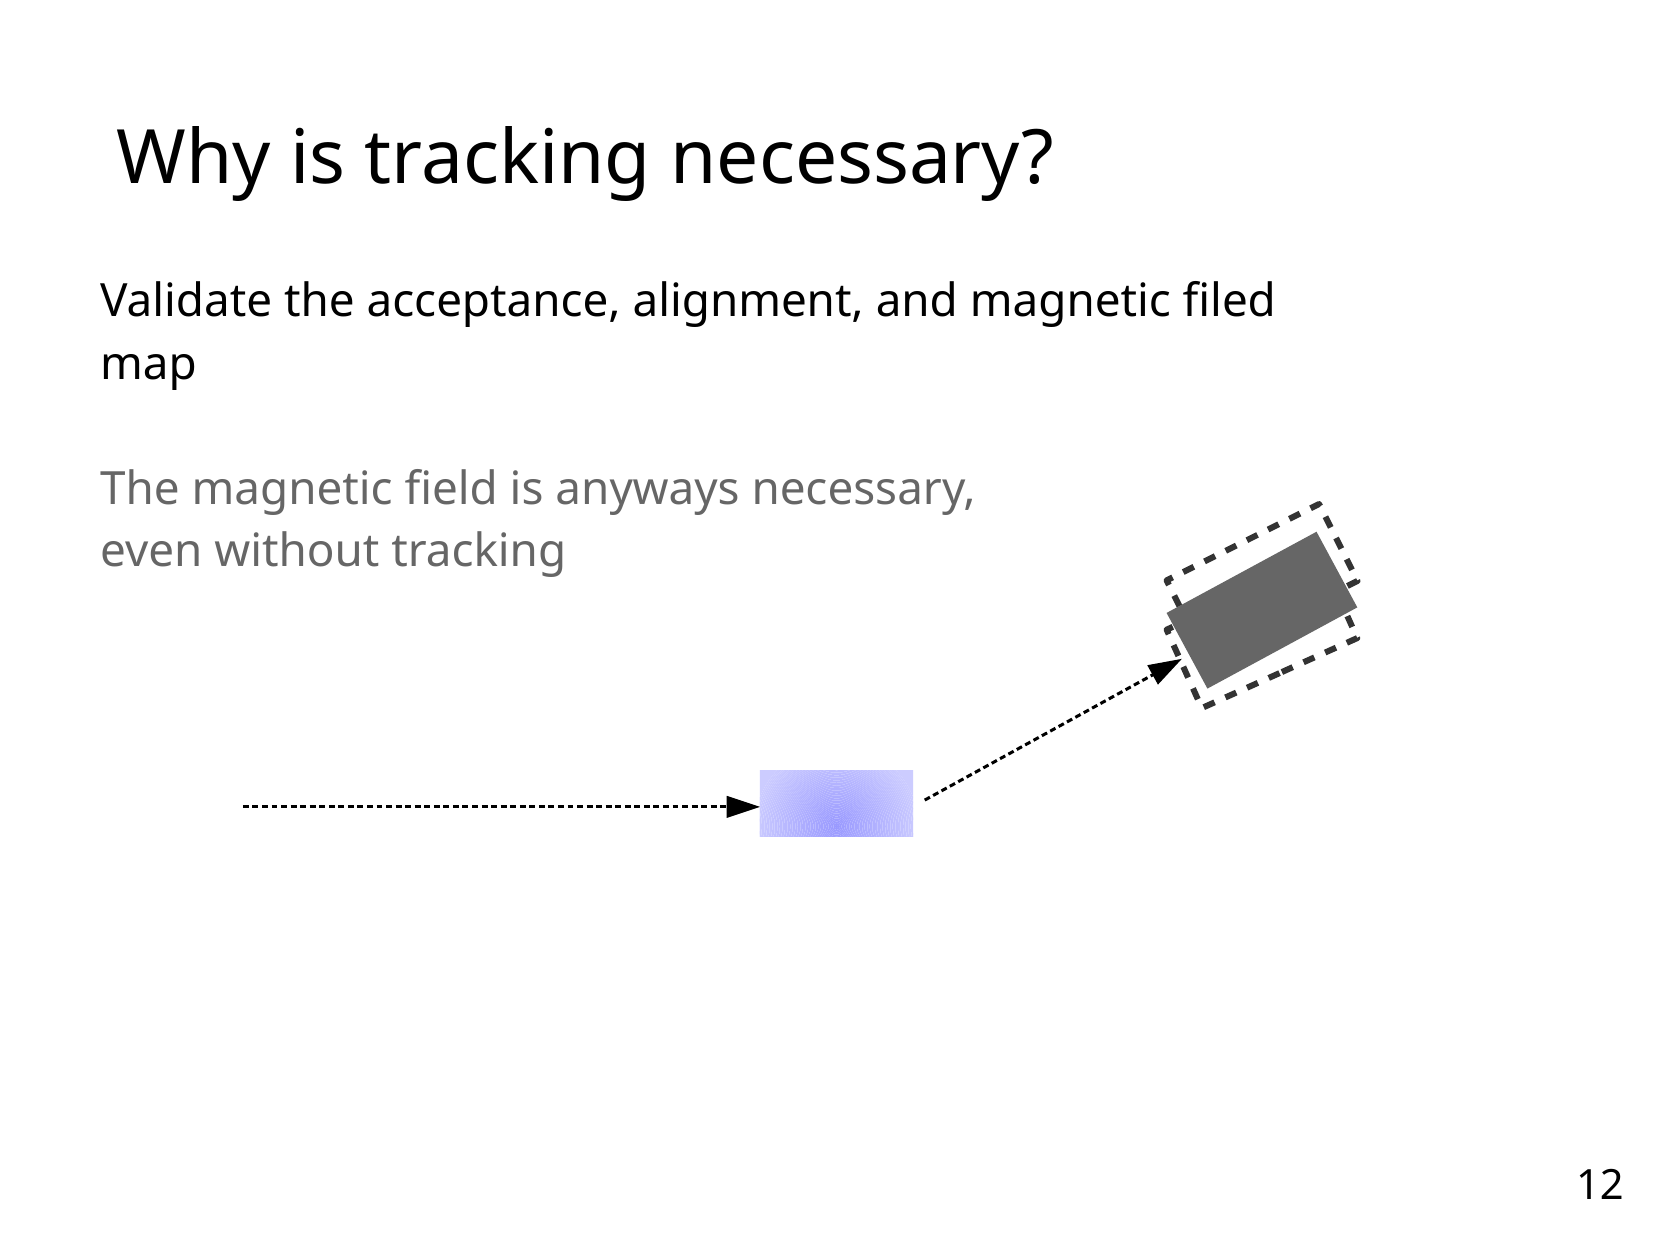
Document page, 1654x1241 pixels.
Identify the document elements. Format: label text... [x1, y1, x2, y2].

text_box Validate the acceptance, alignment, and magnetic filed map The magnetic field is anyways necessary, even without tracking [85, 260, 1340, 646]
text_box [759, 770, 914, 837]
text_box [1184, 646, 1287, 689]
text_box [1340, 575, 1358, 617]
text_box Why is tracking necessary? [101, 95, 1098, 260]
